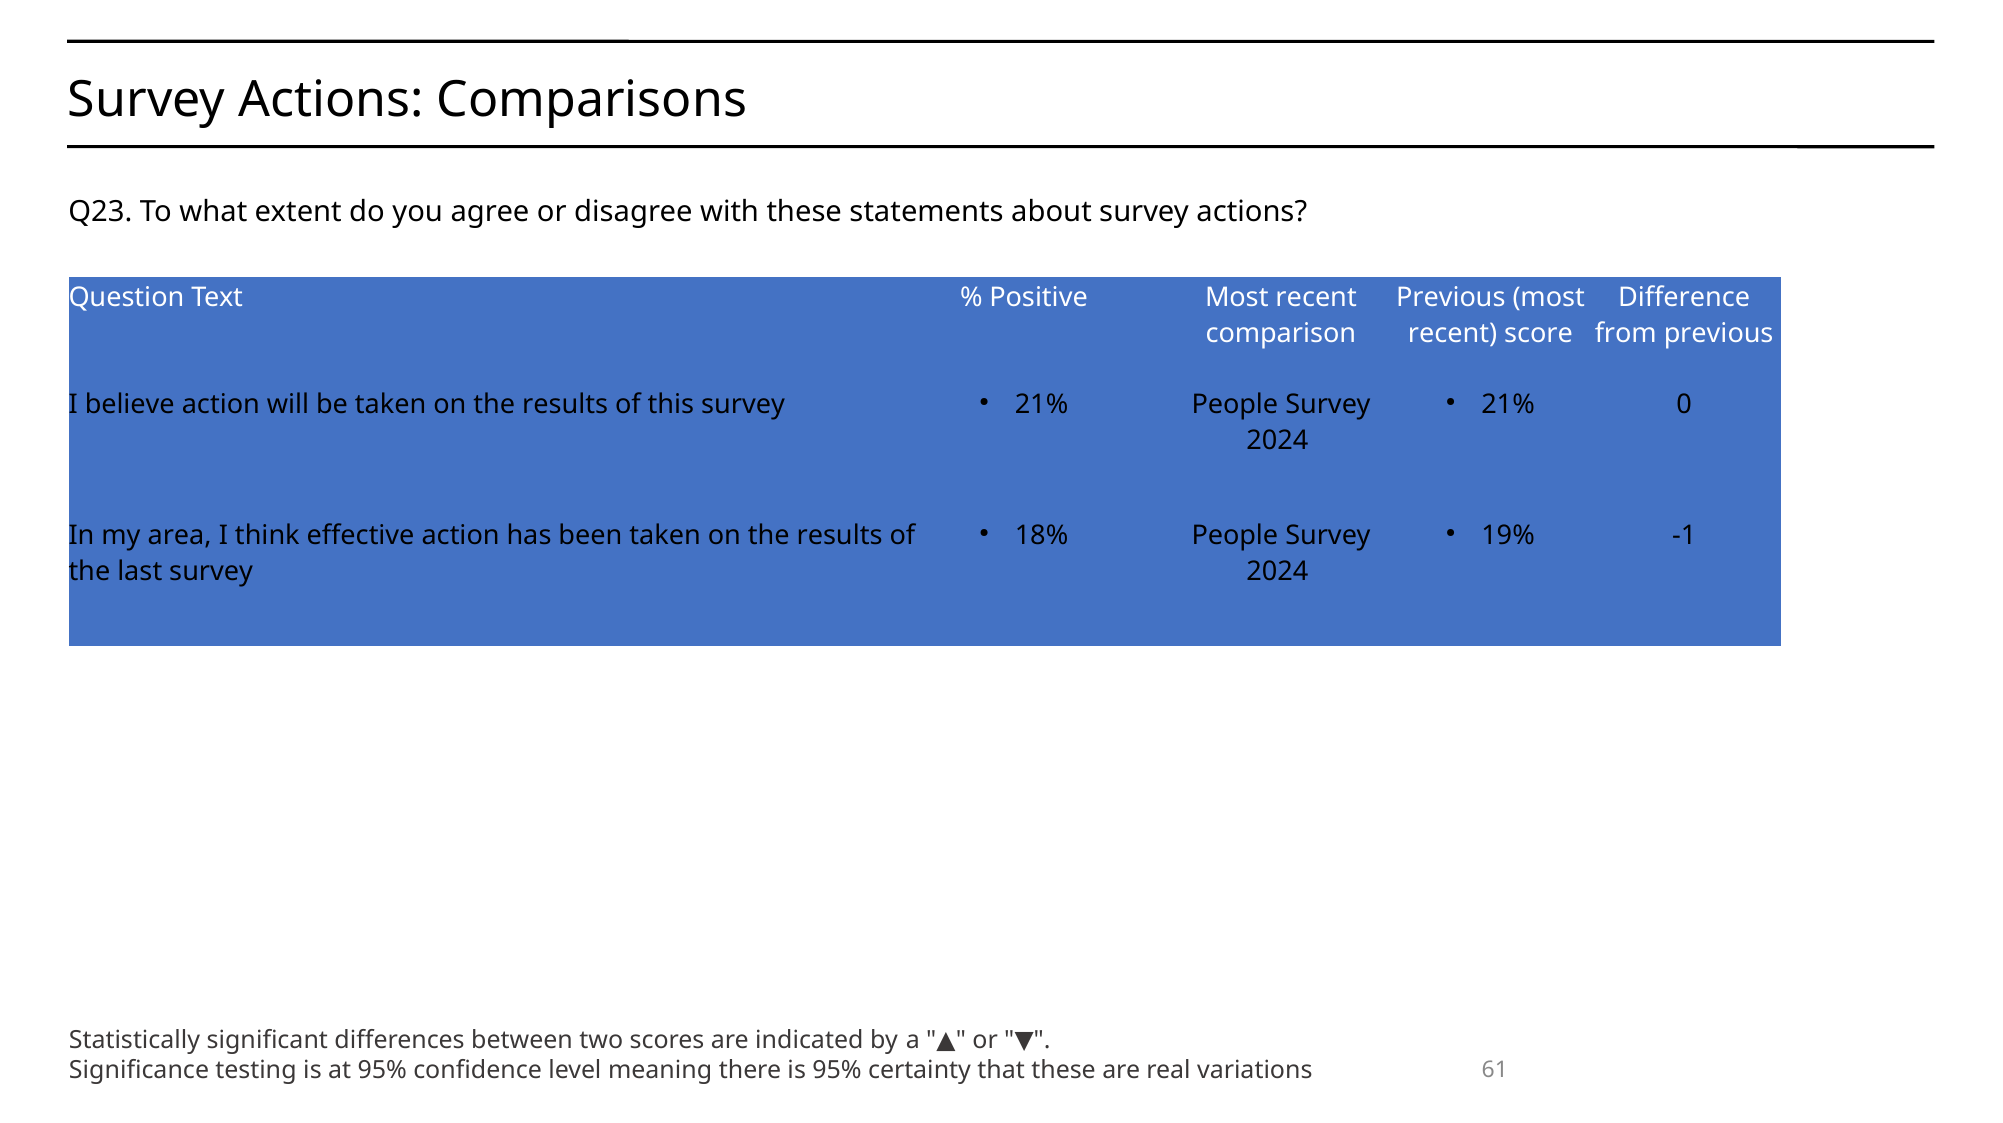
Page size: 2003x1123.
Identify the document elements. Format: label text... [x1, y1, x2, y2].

table_cell 18% [926, 515, 1122, 646]
table_cell People Survey 2024 [1168, 515, 1393, 646]
table_cell 21% [1393, 384, 1587, 515]
table_cell People Survey 2024 [1168, 384, 1393, 515]
table_header Question Text [69, 277, 926, 384]
text_box Statistically significant differences between two scores are indicated by a "▲" or "▼". Significance testing is at 95% confidence level meaning there is 95% certainty that these are real variations [54, 1015, 1400, 1092]
table_header Most recent comparison [1168, 277, 1393, 384]
table_cell [1122, 515, 1168, 646]
table_cell 19% [1393, 515, 1587, 646]
table_cell 0 [1587, 384, 1781, 515]
table_cell -1 [1587, 515, 1781, 646]
table_header Previous (most recent) score [1393, 277, 1587, 384]
table_cell I believe action will be taken on the results of this survey [69, 384, 926, 515]
table_header Difference from previous [1587, 277, 1781, 384]
text_box 61 [1466, 1039, 1934, 1100]
text_box Survey Actions: Comparisons [67, 48, 1936, 136]
table_header % Positive [926, 277, 1122, 384]
table_cell [1122, 384, 1168, 515]
table_cell In my area, I think effective action has been taken on the results of the last survey [69, 515, 926, 646]
table_cell 21% [926, 384, 1122, 515]
table_header [1122, 277, 1168, 384]
text_box Q23. To what extent do you agree or disagree with these statements about survey actions? [68, 184, 1586, 227]
